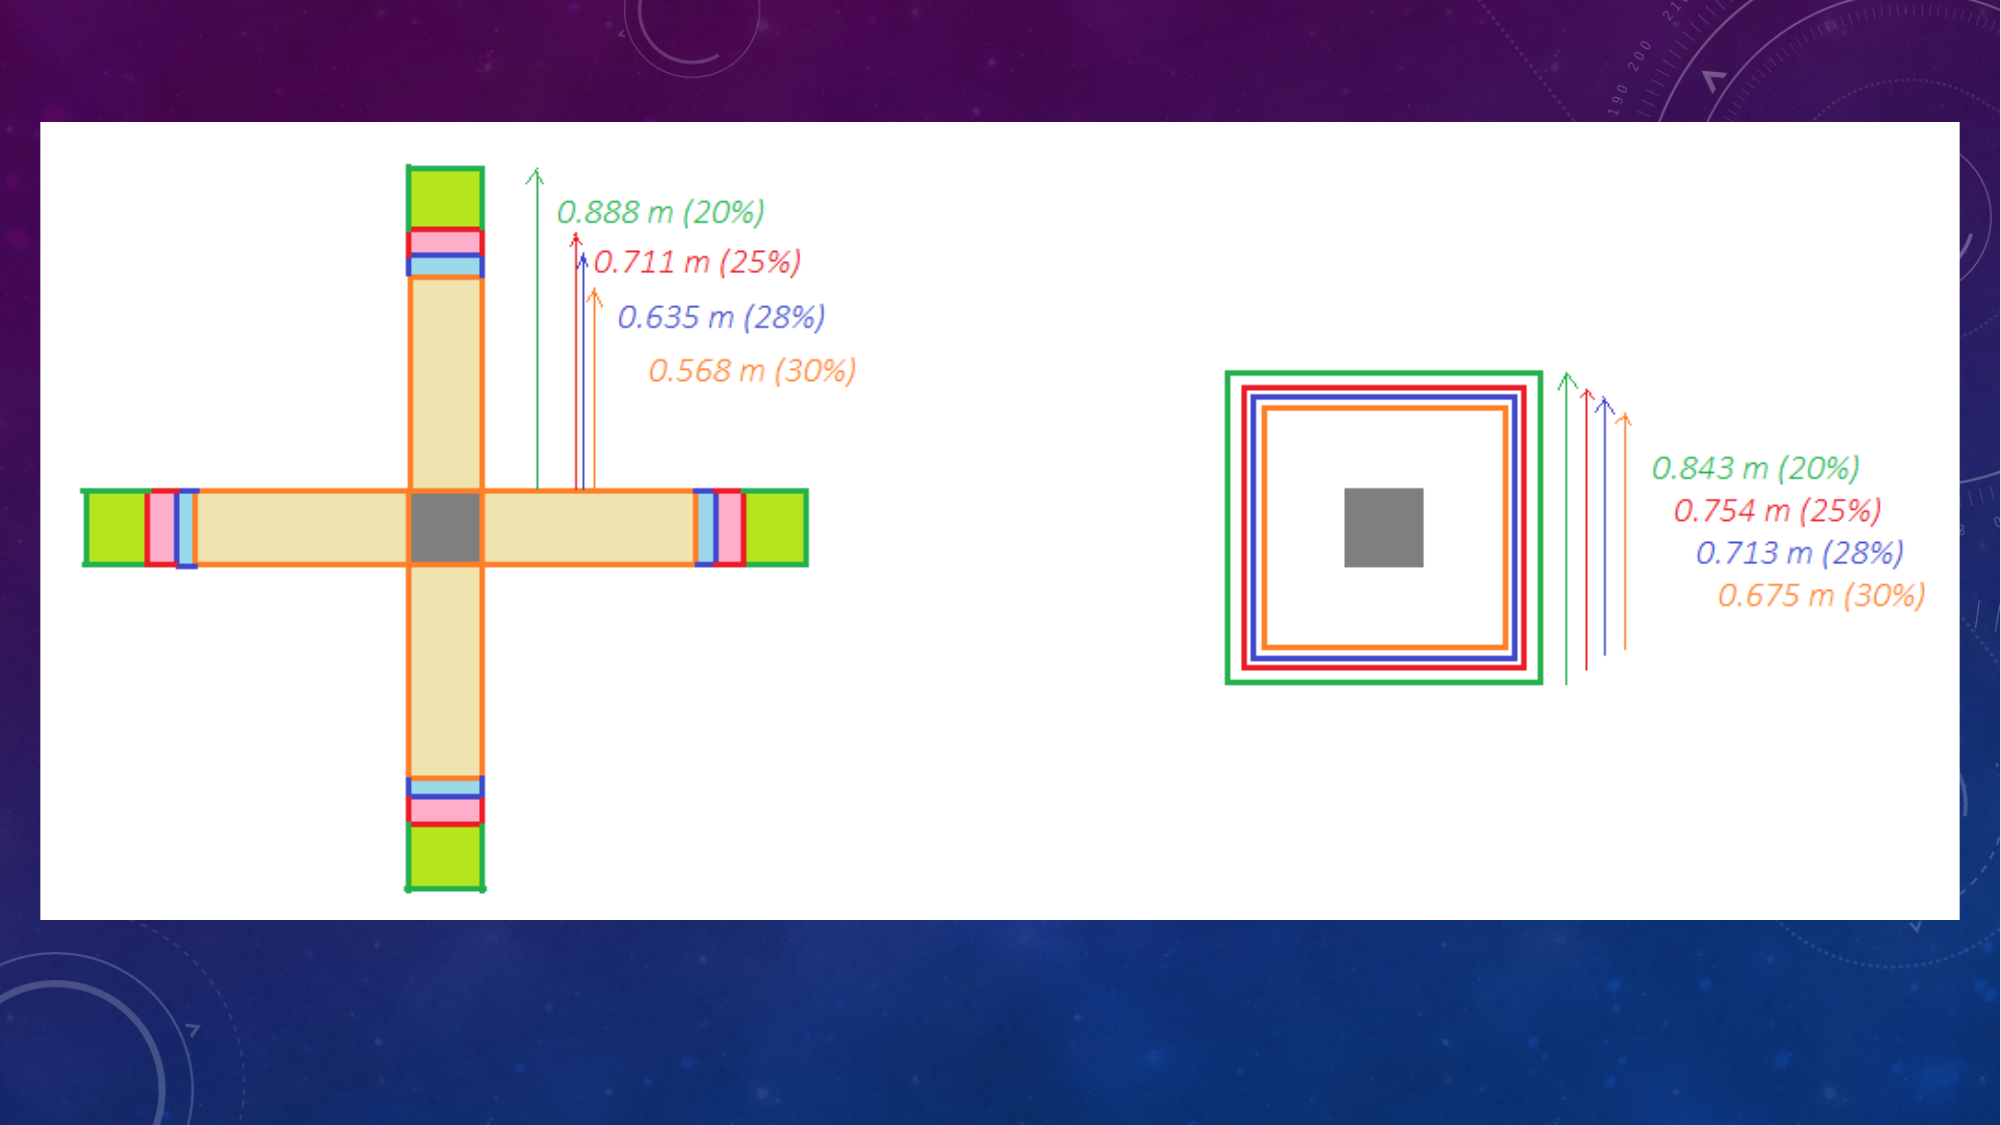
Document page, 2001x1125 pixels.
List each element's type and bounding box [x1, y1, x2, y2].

picture [40, 122, 1960, 920]
